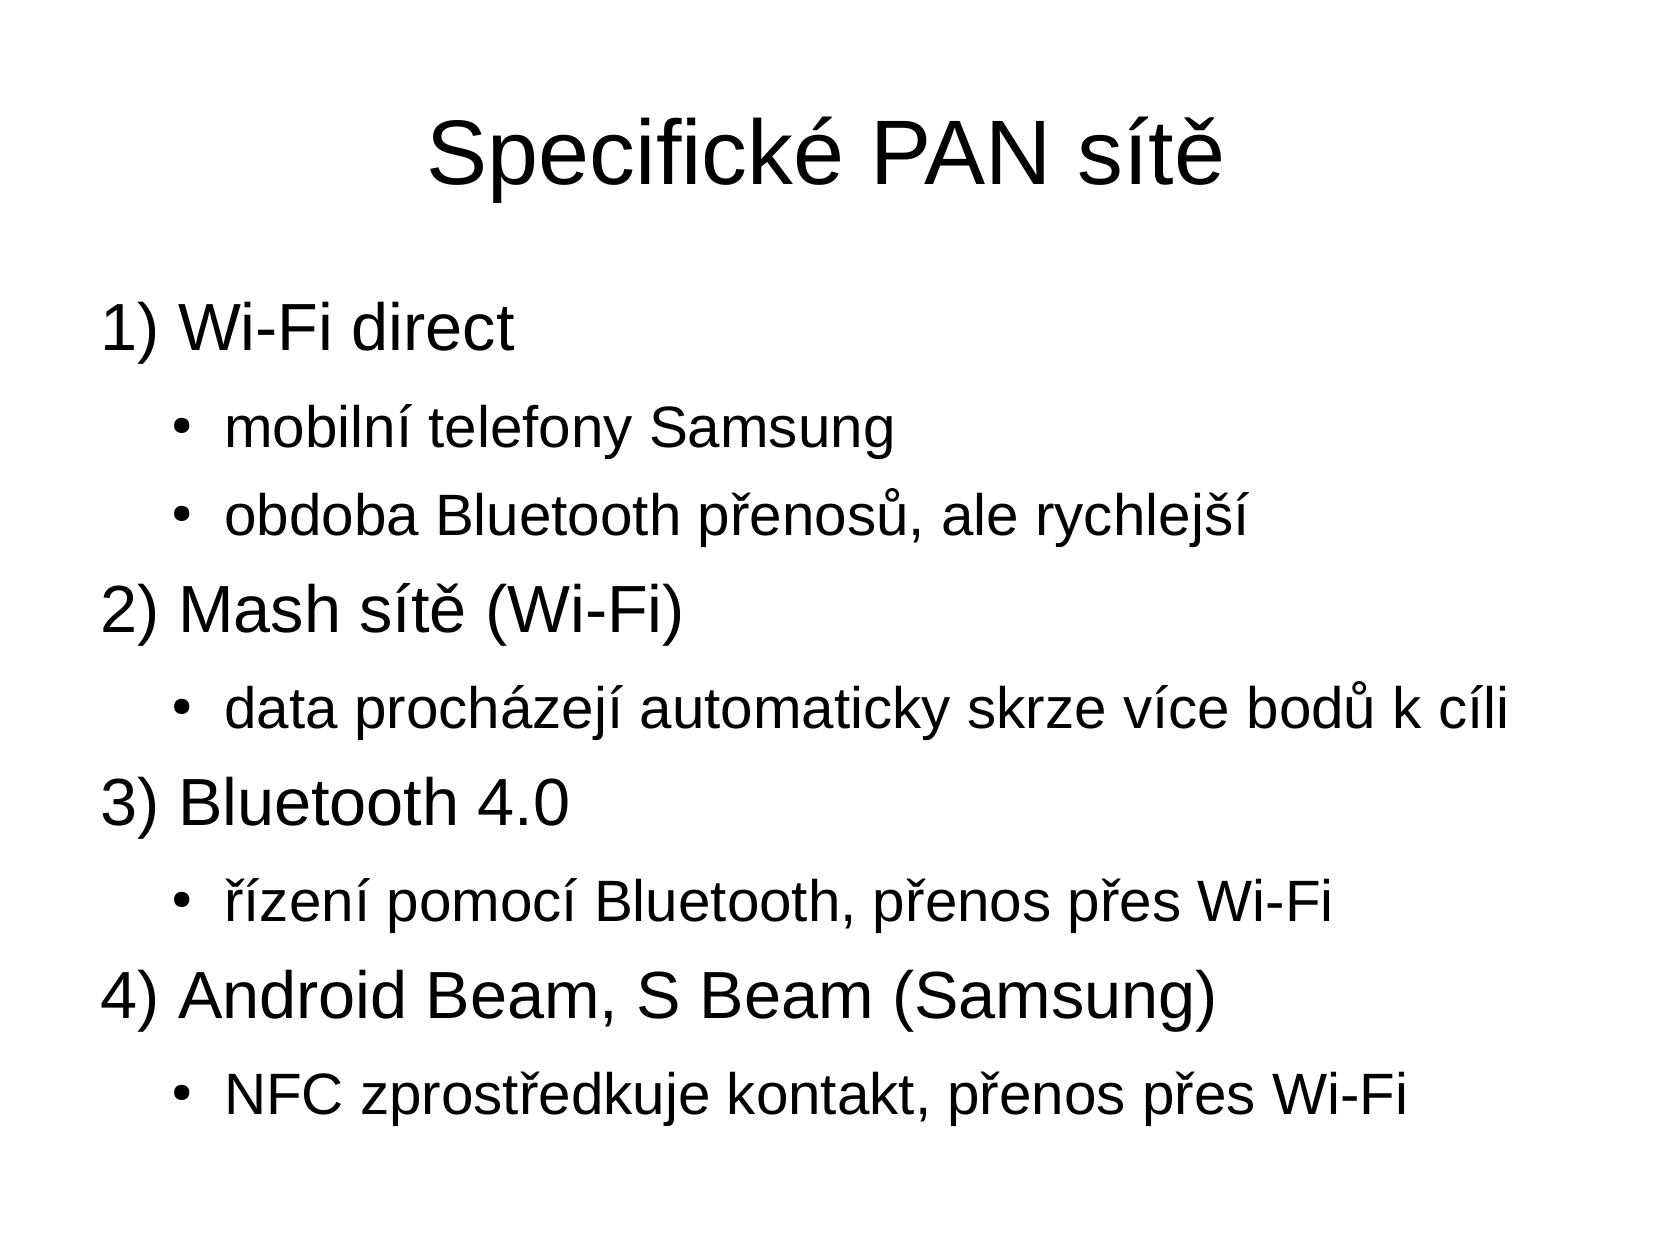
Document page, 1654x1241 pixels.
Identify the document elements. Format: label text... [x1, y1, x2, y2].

title Specifické PAN sítě [82, 49, 1571, 257]
list Wi-Fi direct mobilní telefony Samsung obdoba Bluetooth přenosů, ale rychlejší Mash sítě (Wi-Fi) data procházejí automaticky skrze více bodů k cíli Bluetooth 4.0 řízení pomocí Bluetooth, přenos přes Wi-Fi Android Beam, S Beam (Samsung) NFC zprostředkuje kontakt, přenos přes Wi-Fi [82, 290, 1571, 1211]
